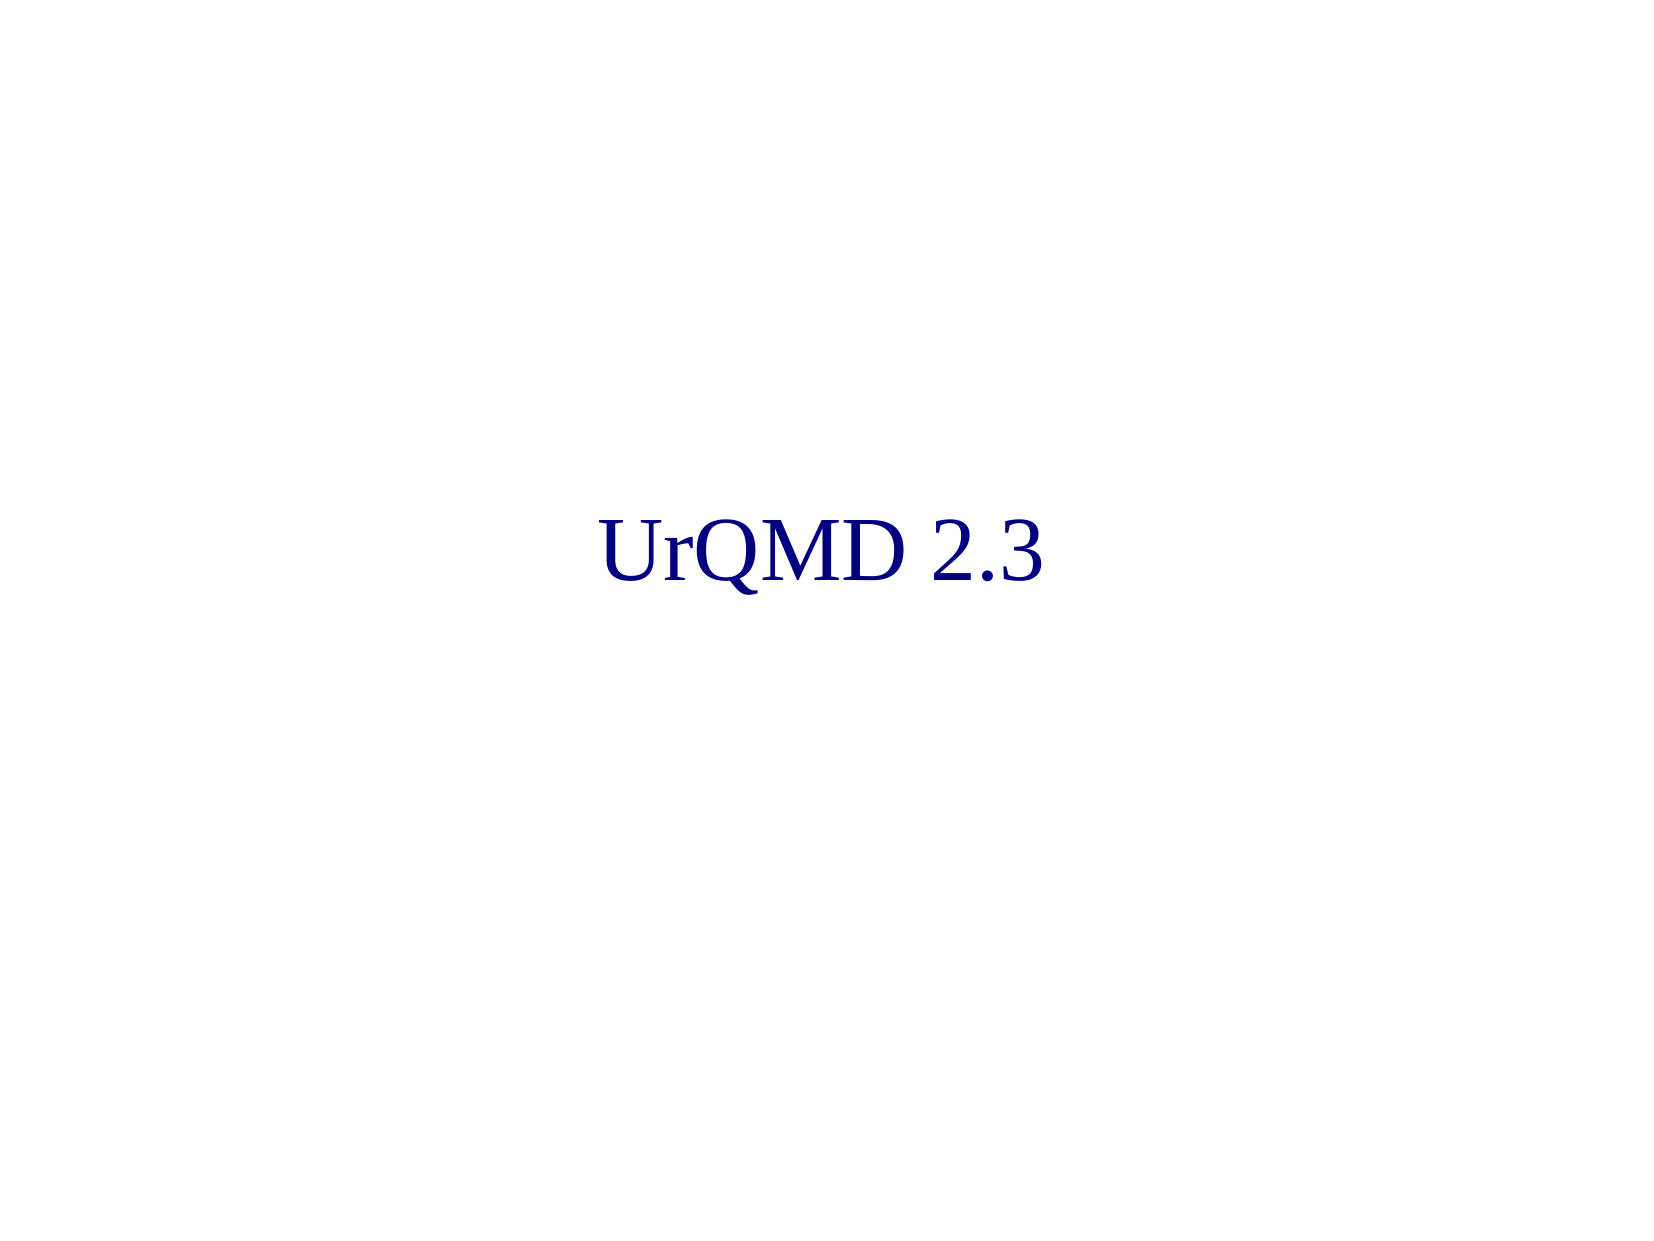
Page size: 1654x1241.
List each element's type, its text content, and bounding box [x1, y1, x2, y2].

subtitle UrQMD 2.3 [77, 150, 1566, 955]
